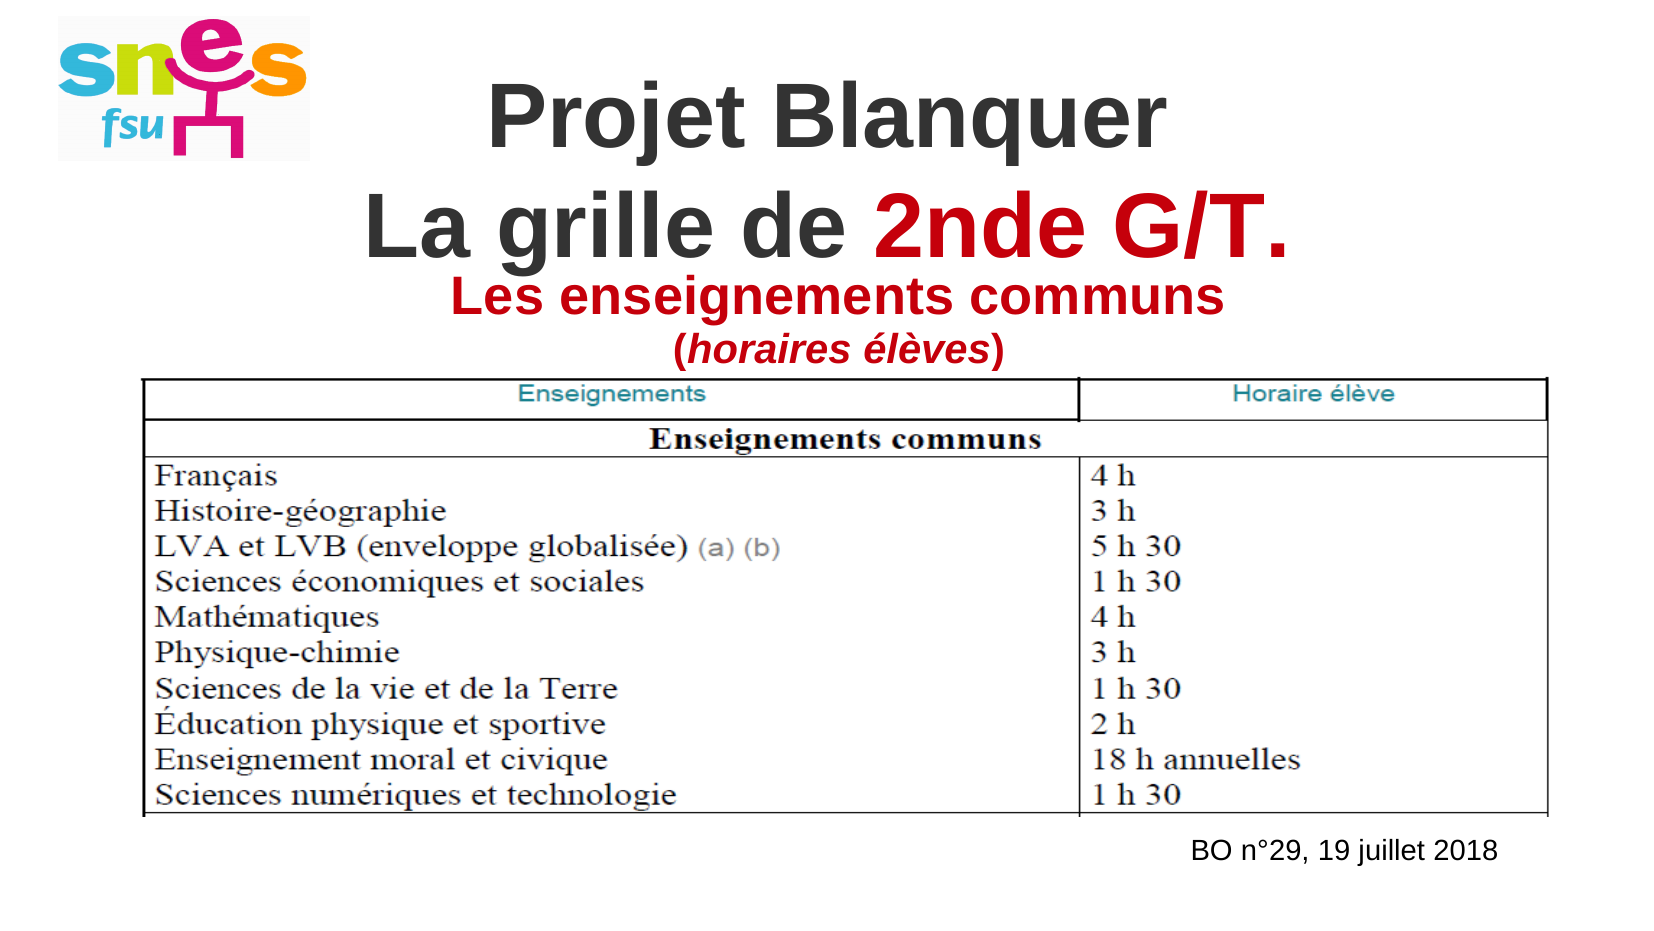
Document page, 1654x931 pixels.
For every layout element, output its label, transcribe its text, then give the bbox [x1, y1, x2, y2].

title Projet Blanquer La grille de 2nde G/T. [121, 56, 1534, 236]
text_box BO n°29, 19 juillet 2018 [1175, 826, 1532, 877]
picture [134, 372, 1556, 817]
picture [58, 17, 310, 161]
text_box Les enseignements communs (horaires élèves) [73, 258, 1605, 380]
